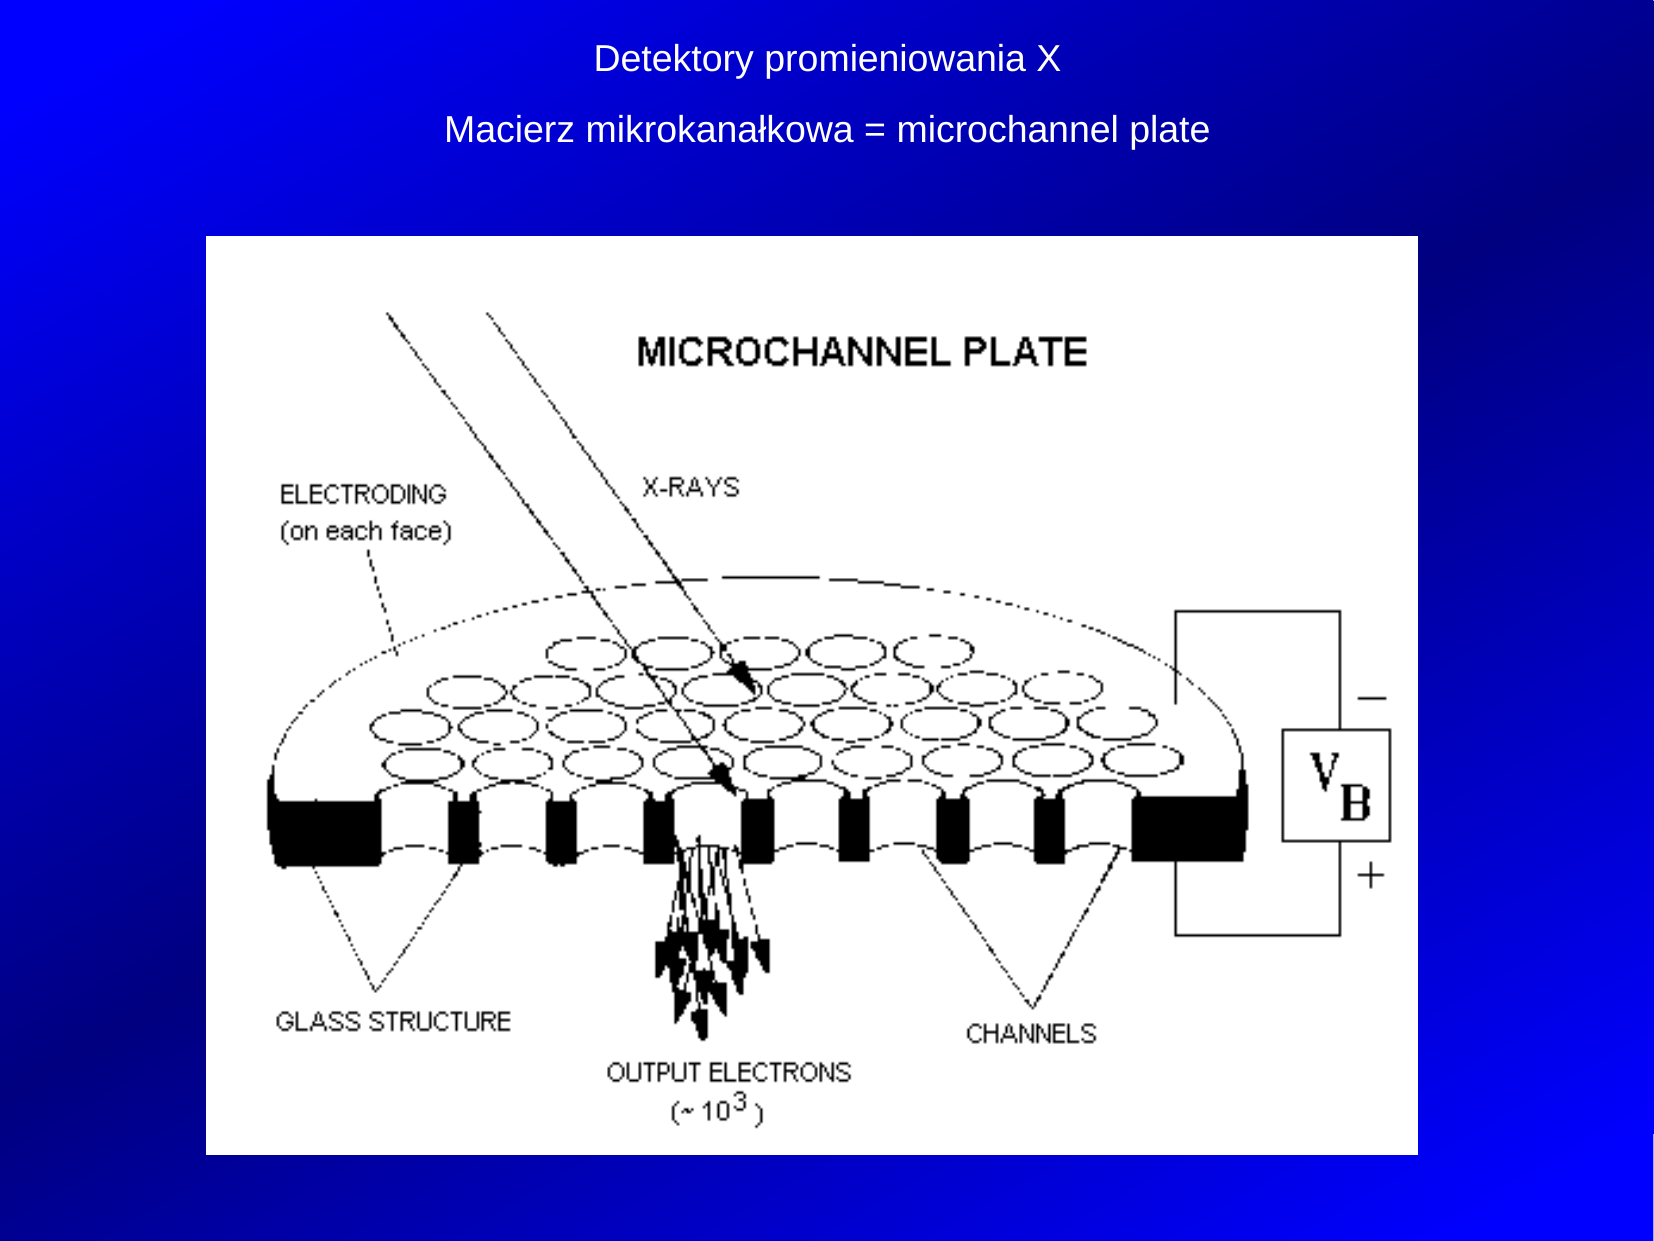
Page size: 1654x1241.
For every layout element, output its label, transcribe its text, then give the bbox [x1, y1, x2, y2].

text_box Macierz mikrokanałkowa = microchannel plate [429, 100, 1226, 158]
picture [206, 236, 1418, 1155]
text_box Detektory promieniowania X [578, 29, 1077, 87]
